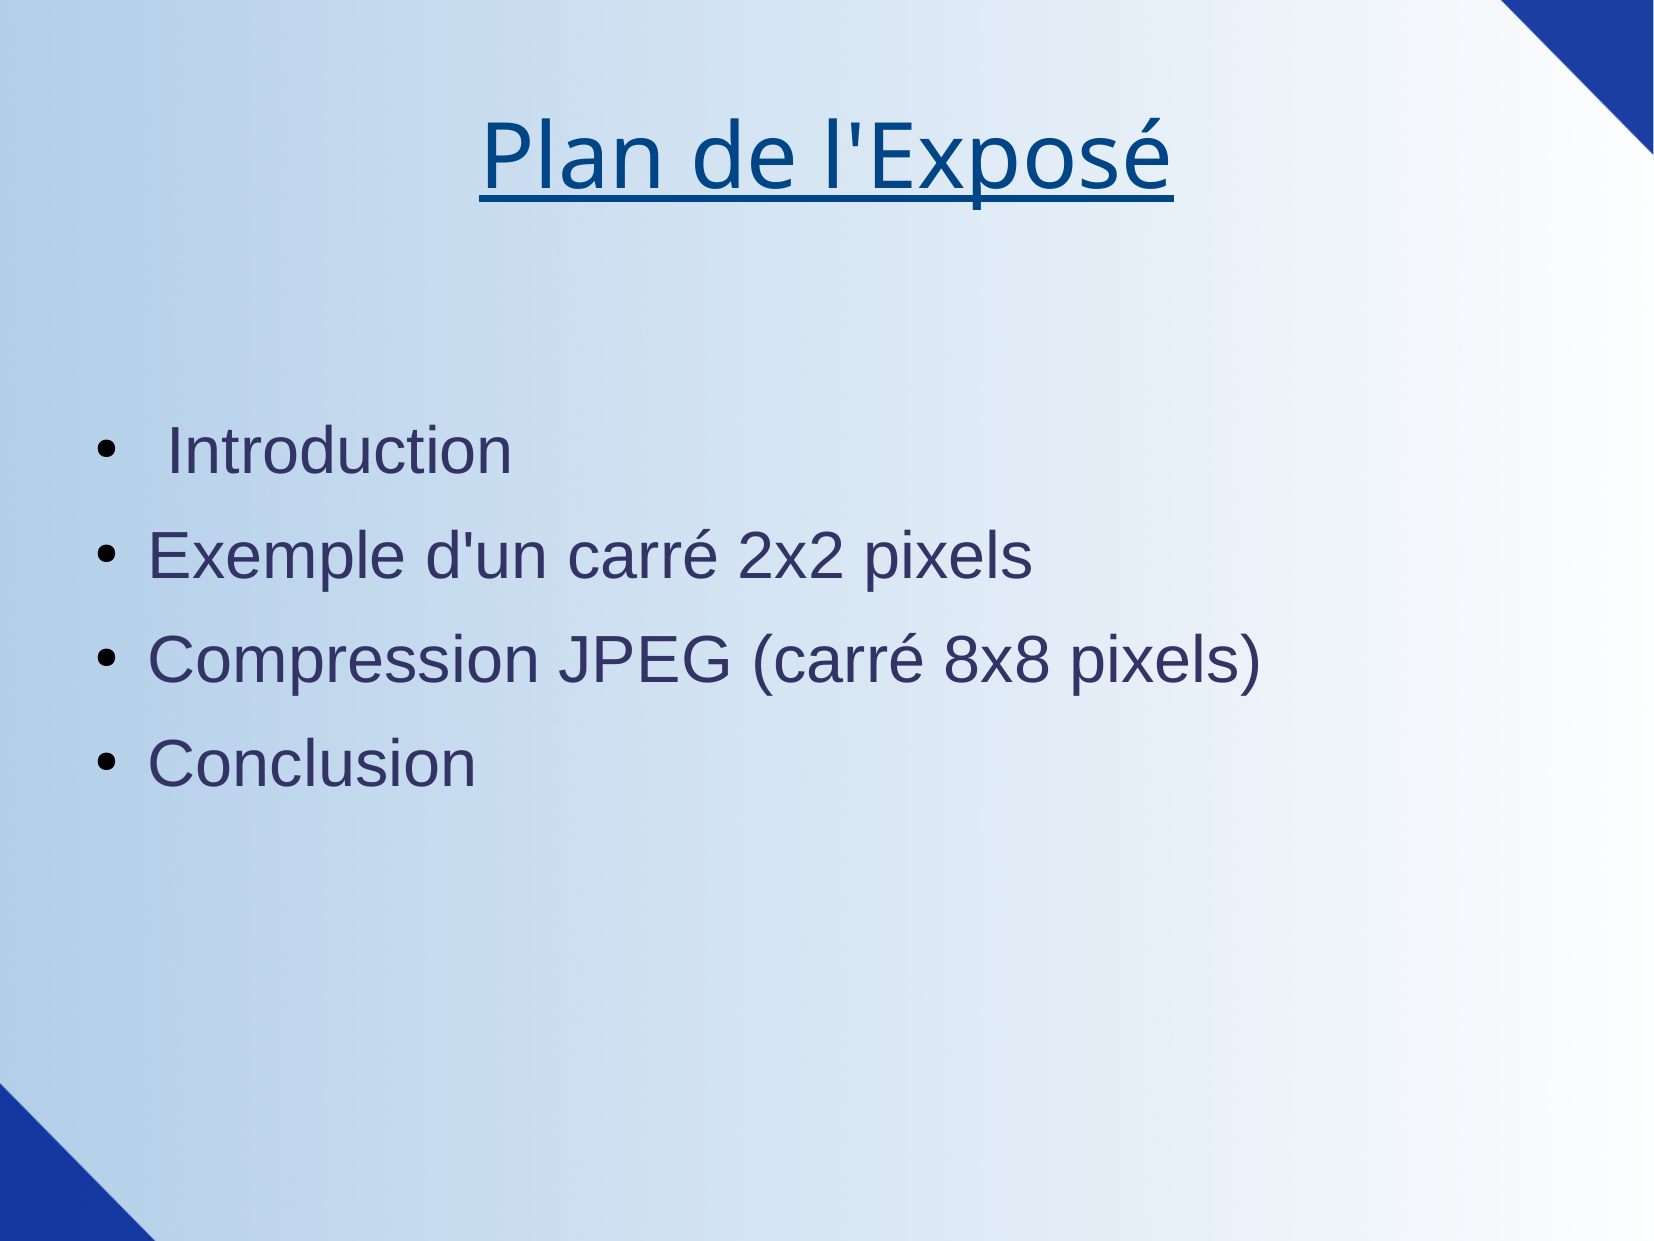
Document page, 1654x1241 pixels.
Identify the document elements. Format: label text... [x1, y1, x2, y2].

title Plan de l'Exposé [82, 49, 1571, 257]
list Introduction Exemple d'un carré 2x2 pixels Compression JPEG (carré 8x8 pixels) Conclusion [76, 413, 1565, 857]
picture [0, 0, 1654, 1241]
